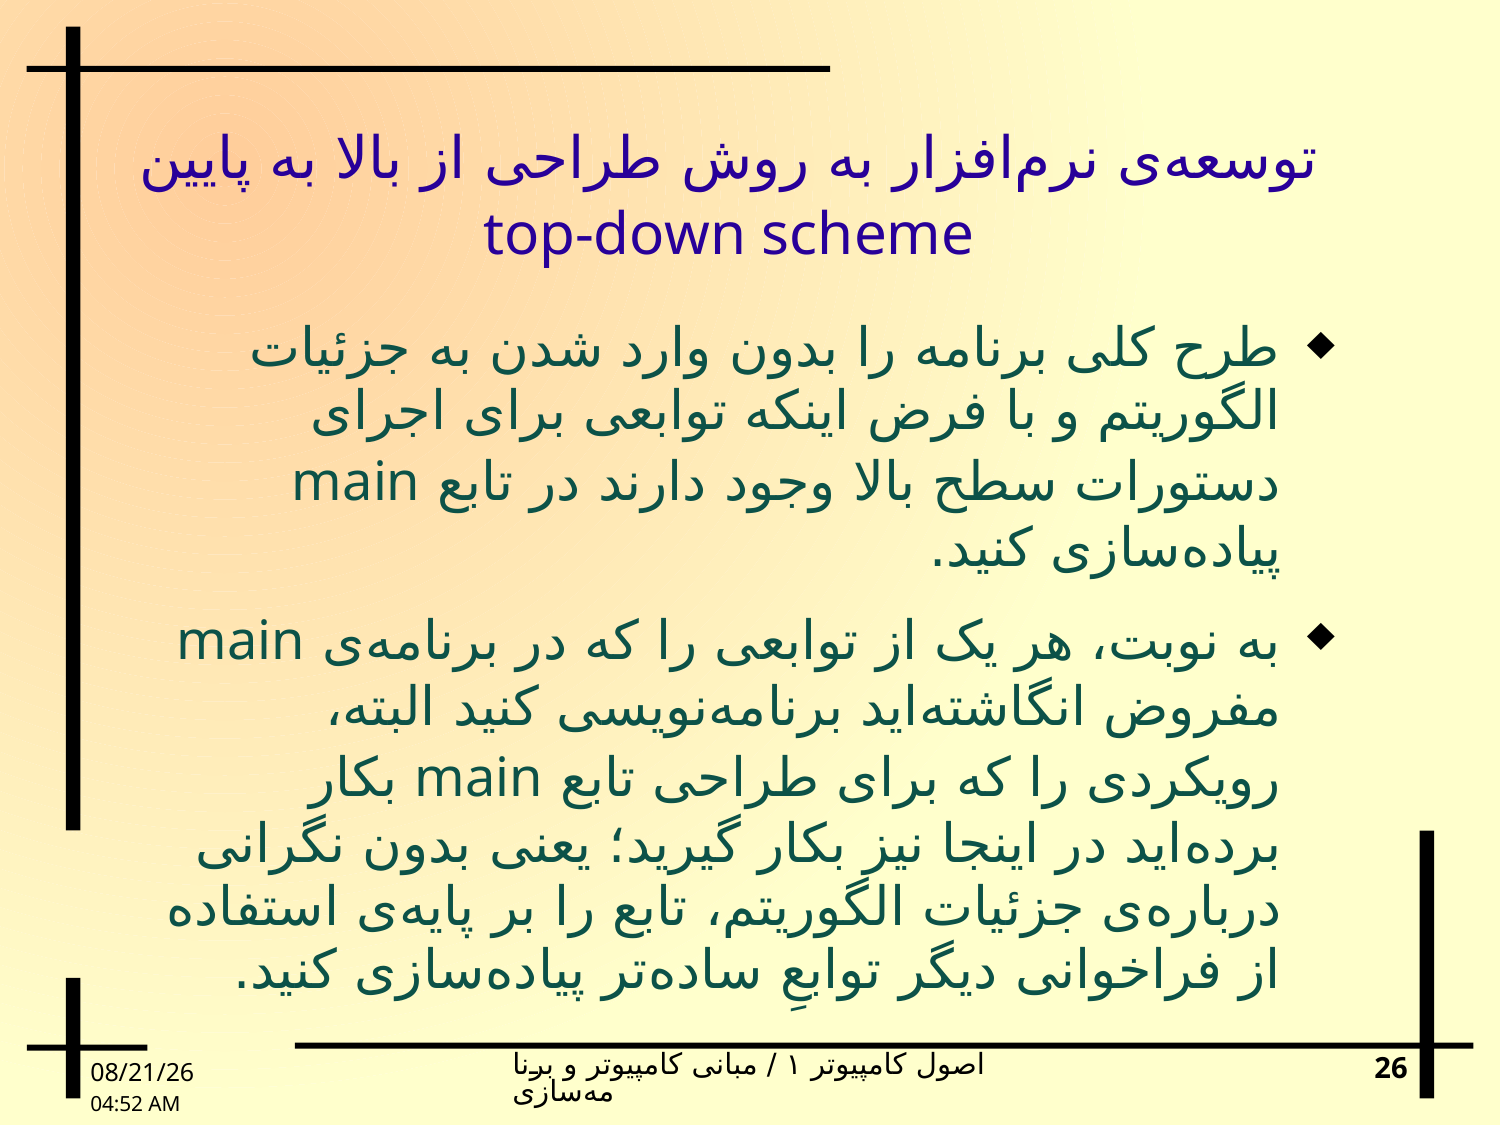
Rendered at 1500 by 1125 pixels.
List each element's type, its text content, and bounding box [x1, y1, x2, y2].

list طرح کلی برنامه را بدون وارد شدن به جزئیات الگوریتم و با فرض اینکه توابعی برای اجرای دستورات سطح بالا وجود دارند در تابع main پیاده‌سازی کنید. به نوبت، هر یک از توابعی را که در برنامه‌ی main مفروض انگاشته‌اید برنامه‌نویسی کنید البته، رویکردی را که برای طراحی تابع main بکار برده‌اید در اینجا نیز بکار گیرید؛ یعنی بدون نگرانی درباره‌ی جزئیات الگوریتم، تابع را بر پایه‌ی استفاده از فراخوانی دیگر توابعِ ساده‌تر پیاده‌سازی کنید. [141, 316, 1406, 1017]
title توسعه‌ی نرم‌افزار به روش طراحی از بالا به پایین top-down scheme [113, 102, 1344, 294]
